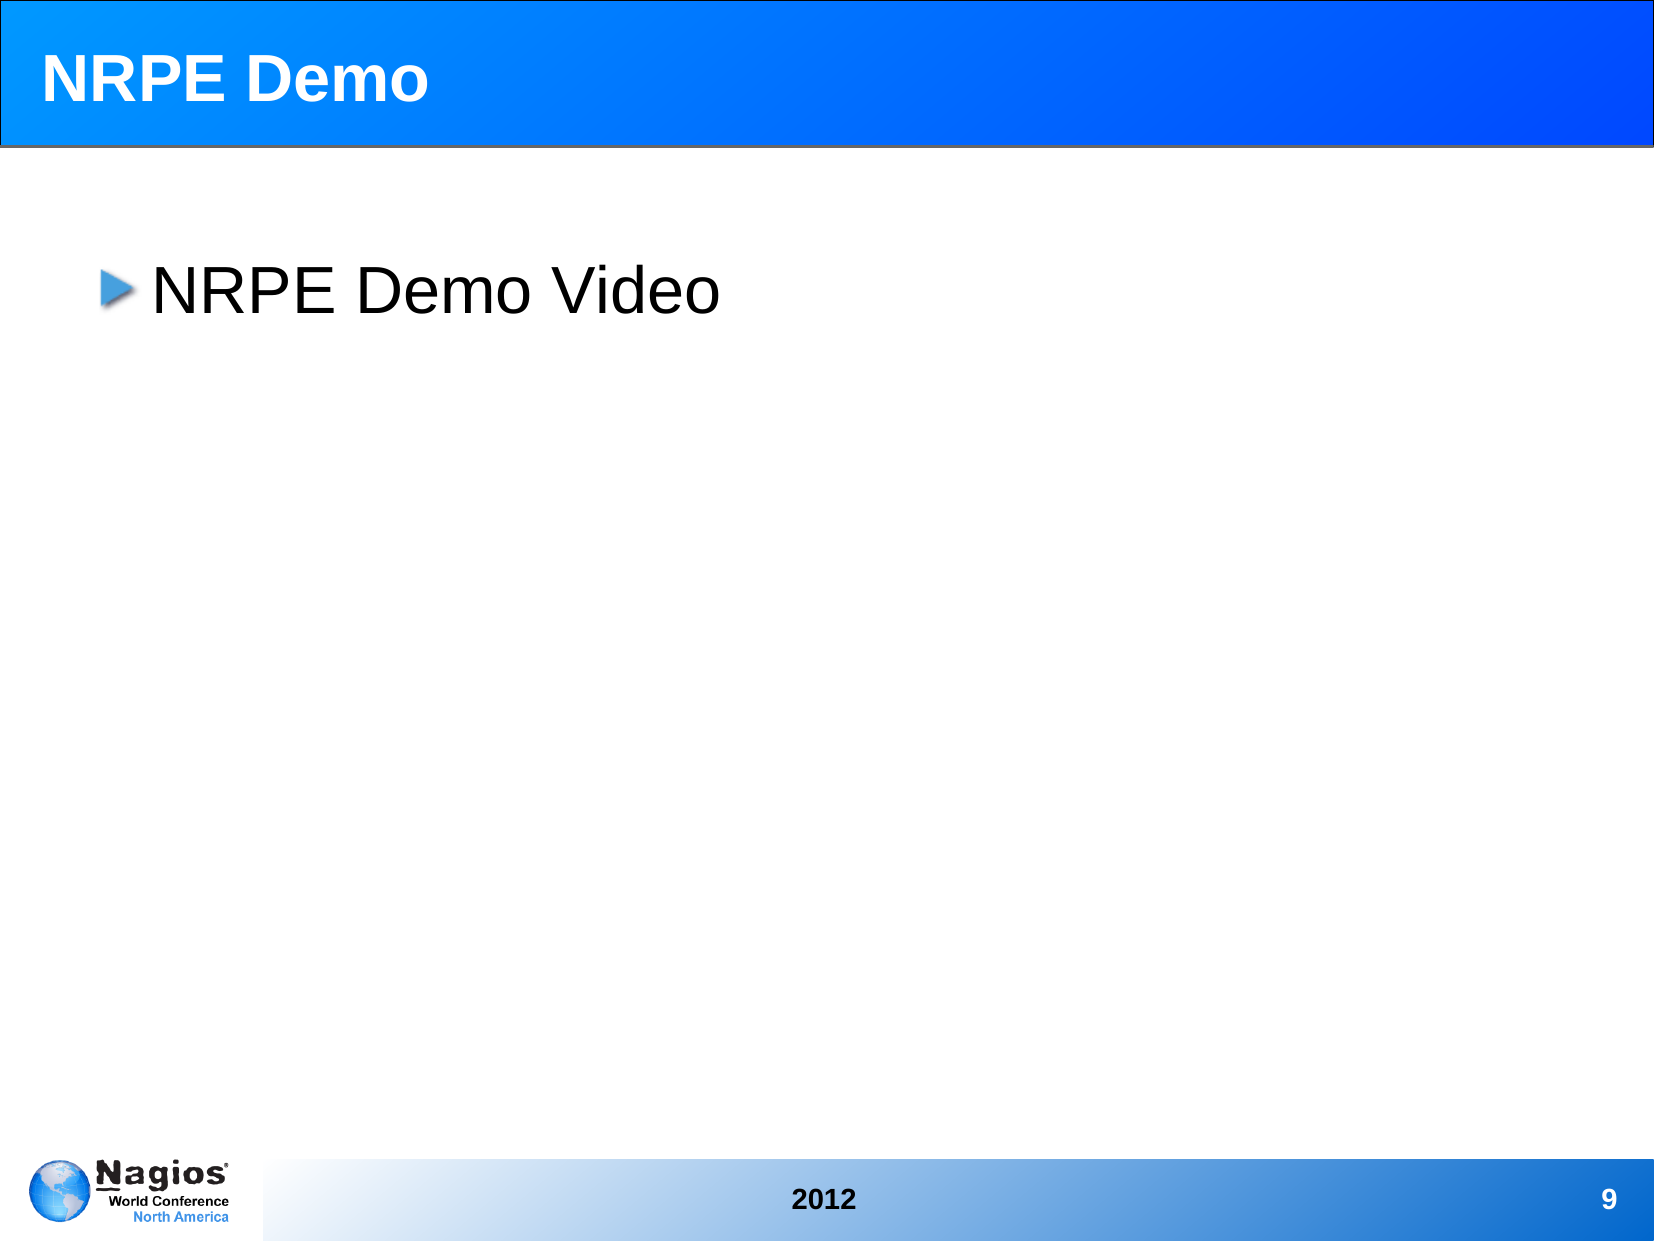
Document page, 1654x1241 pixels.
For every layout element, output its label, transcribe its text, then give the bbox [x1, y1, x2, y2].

list NRPE Demo Video [80, 253, 1569, 1058]
title NRPE Demo [41, 36, 1248, 120]
picture [29, 1159, 229, 1235]
